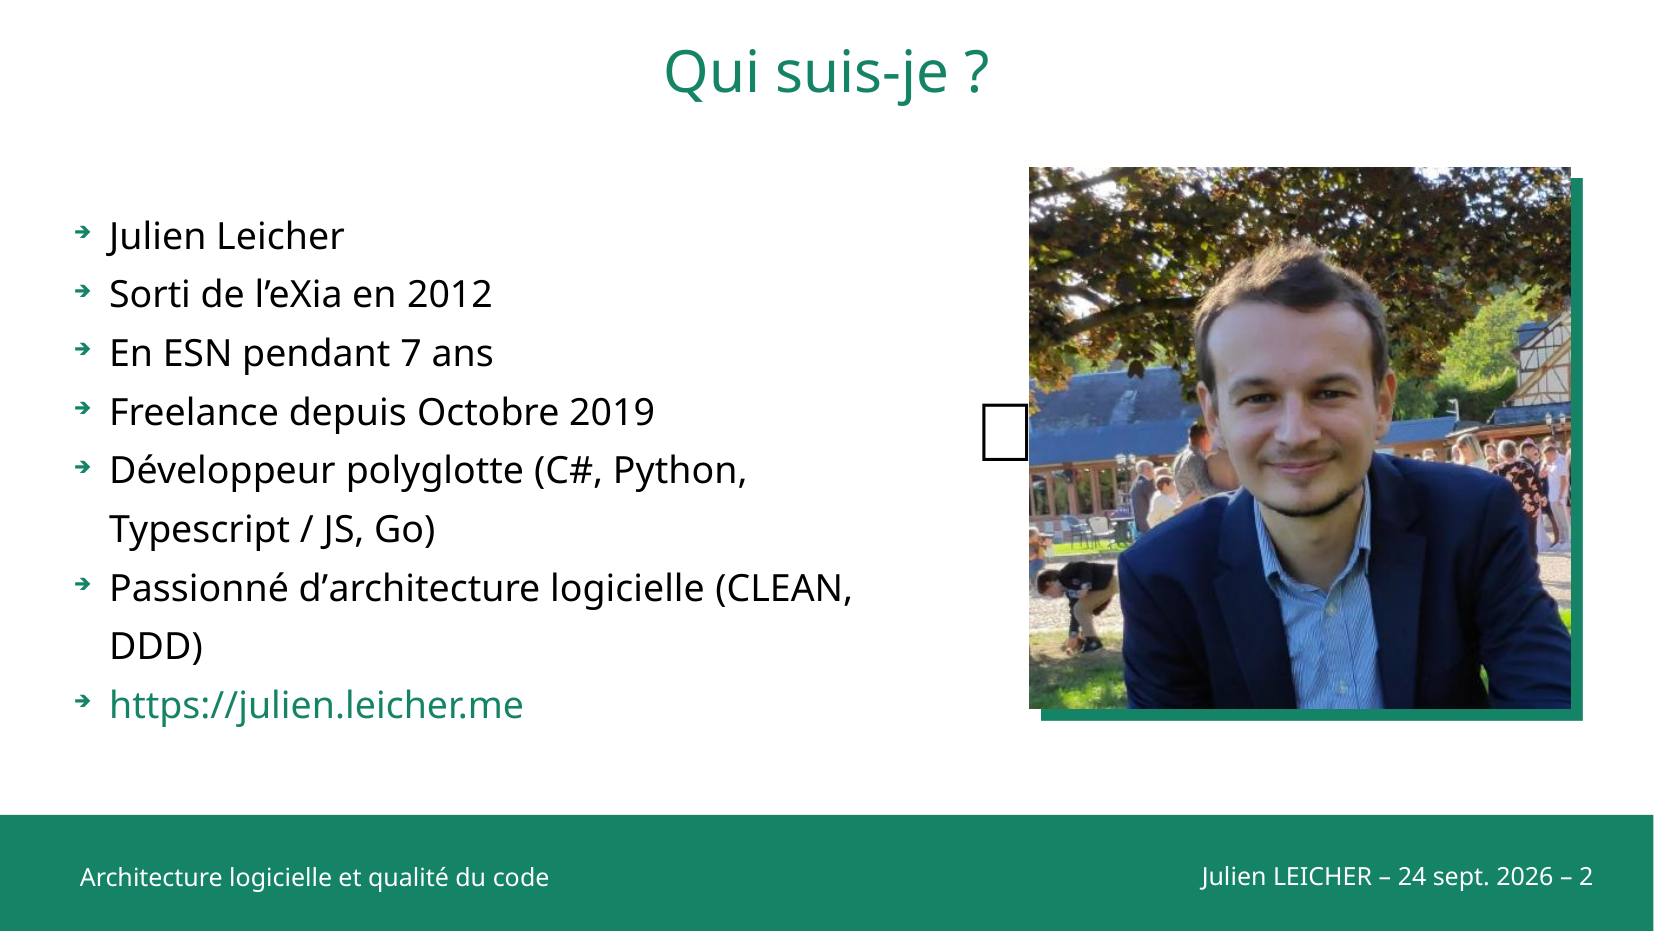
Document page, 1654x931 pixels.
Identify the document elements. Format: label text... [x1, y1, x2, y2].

text_box Julien Leicher Sorti de l’eXia en 2012 En ESN pendant 7 ans Freelance depuis Octobre 2019 Développeur polyglotte (C#, Python, Typescript / JS, Go) Passionné d’architecture logicielle (CLEAN, DDD) https://julien.leicher.me [59, 194, 945, 677]
text_box Julien LEICHER – 3 mars 2022 – 41 [0, 814, 1654, 931]
picture [1029, 167, 1571, 709]
text_box 👋 [889, 378, 1123, 591]
text_box Architecture logicielle et qualité du code [64, 852, 798, 898]
text_box Qui suis-je ? [0, 27, 1654, 113]
